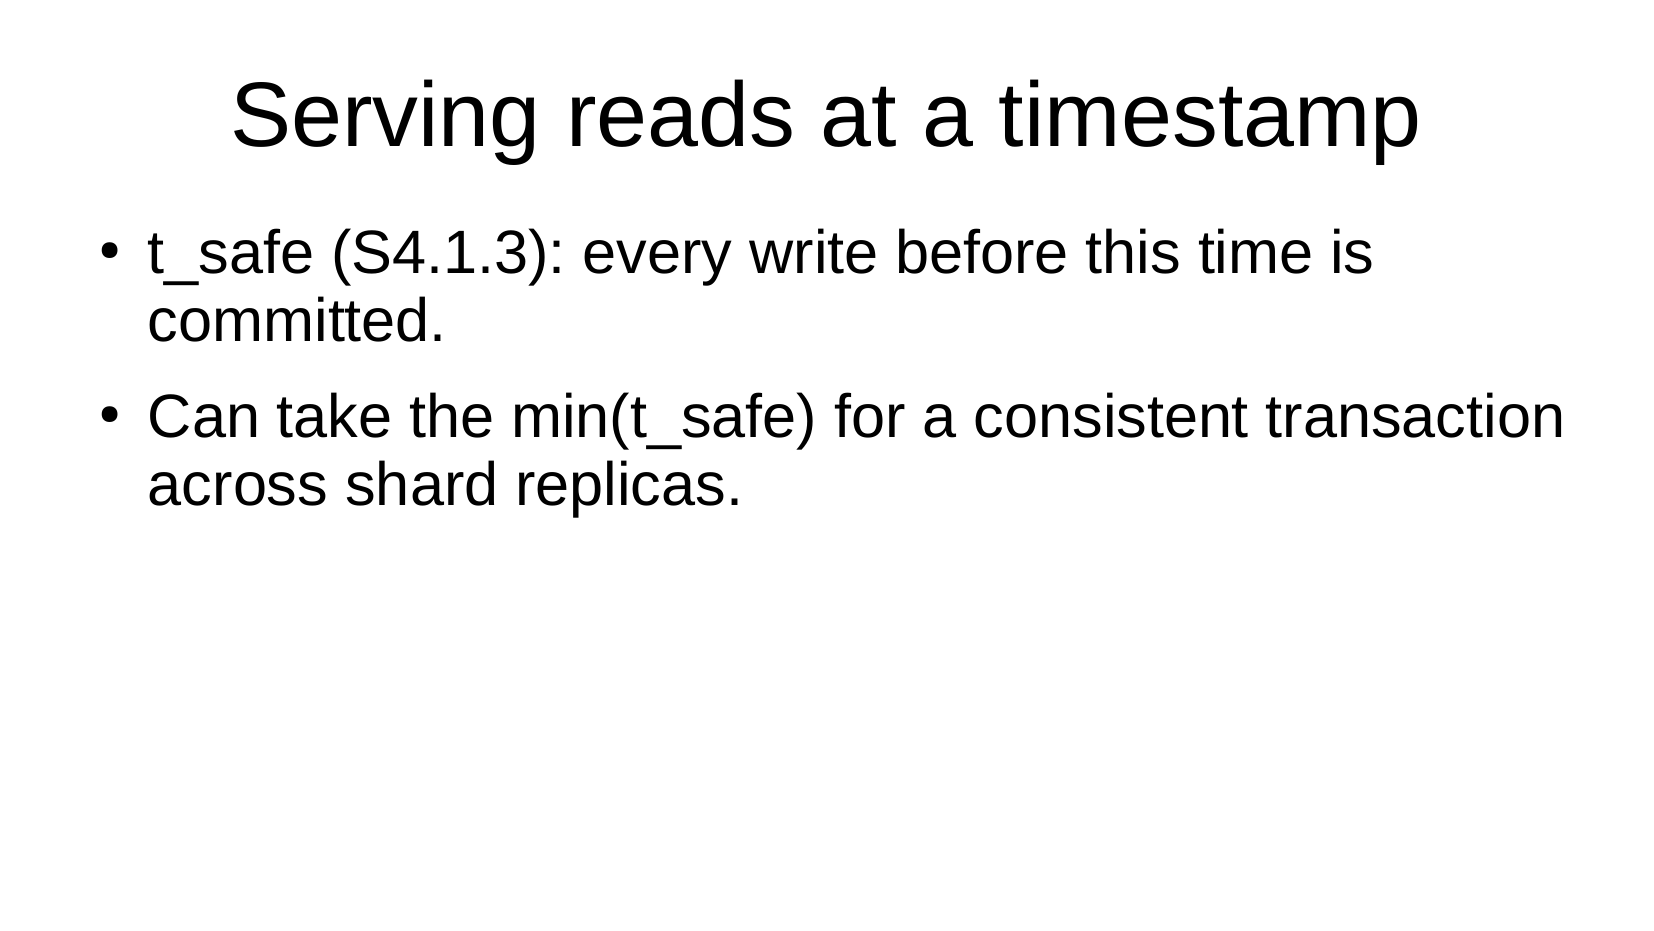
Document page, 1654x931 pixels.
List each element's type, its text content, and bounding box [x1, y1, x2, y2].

list t_safe (S4.1.3): every write before this time is committed. Can take the min(t_safe) for a consistent transaction across shard replicas. “To reduce the chances of blocking, Spanner should assign the oldest timestamp that preserves external consistency.” [82, 217, 1571, 758]
title Serving reads at a timestamp [82, 37, 1571, 193]
